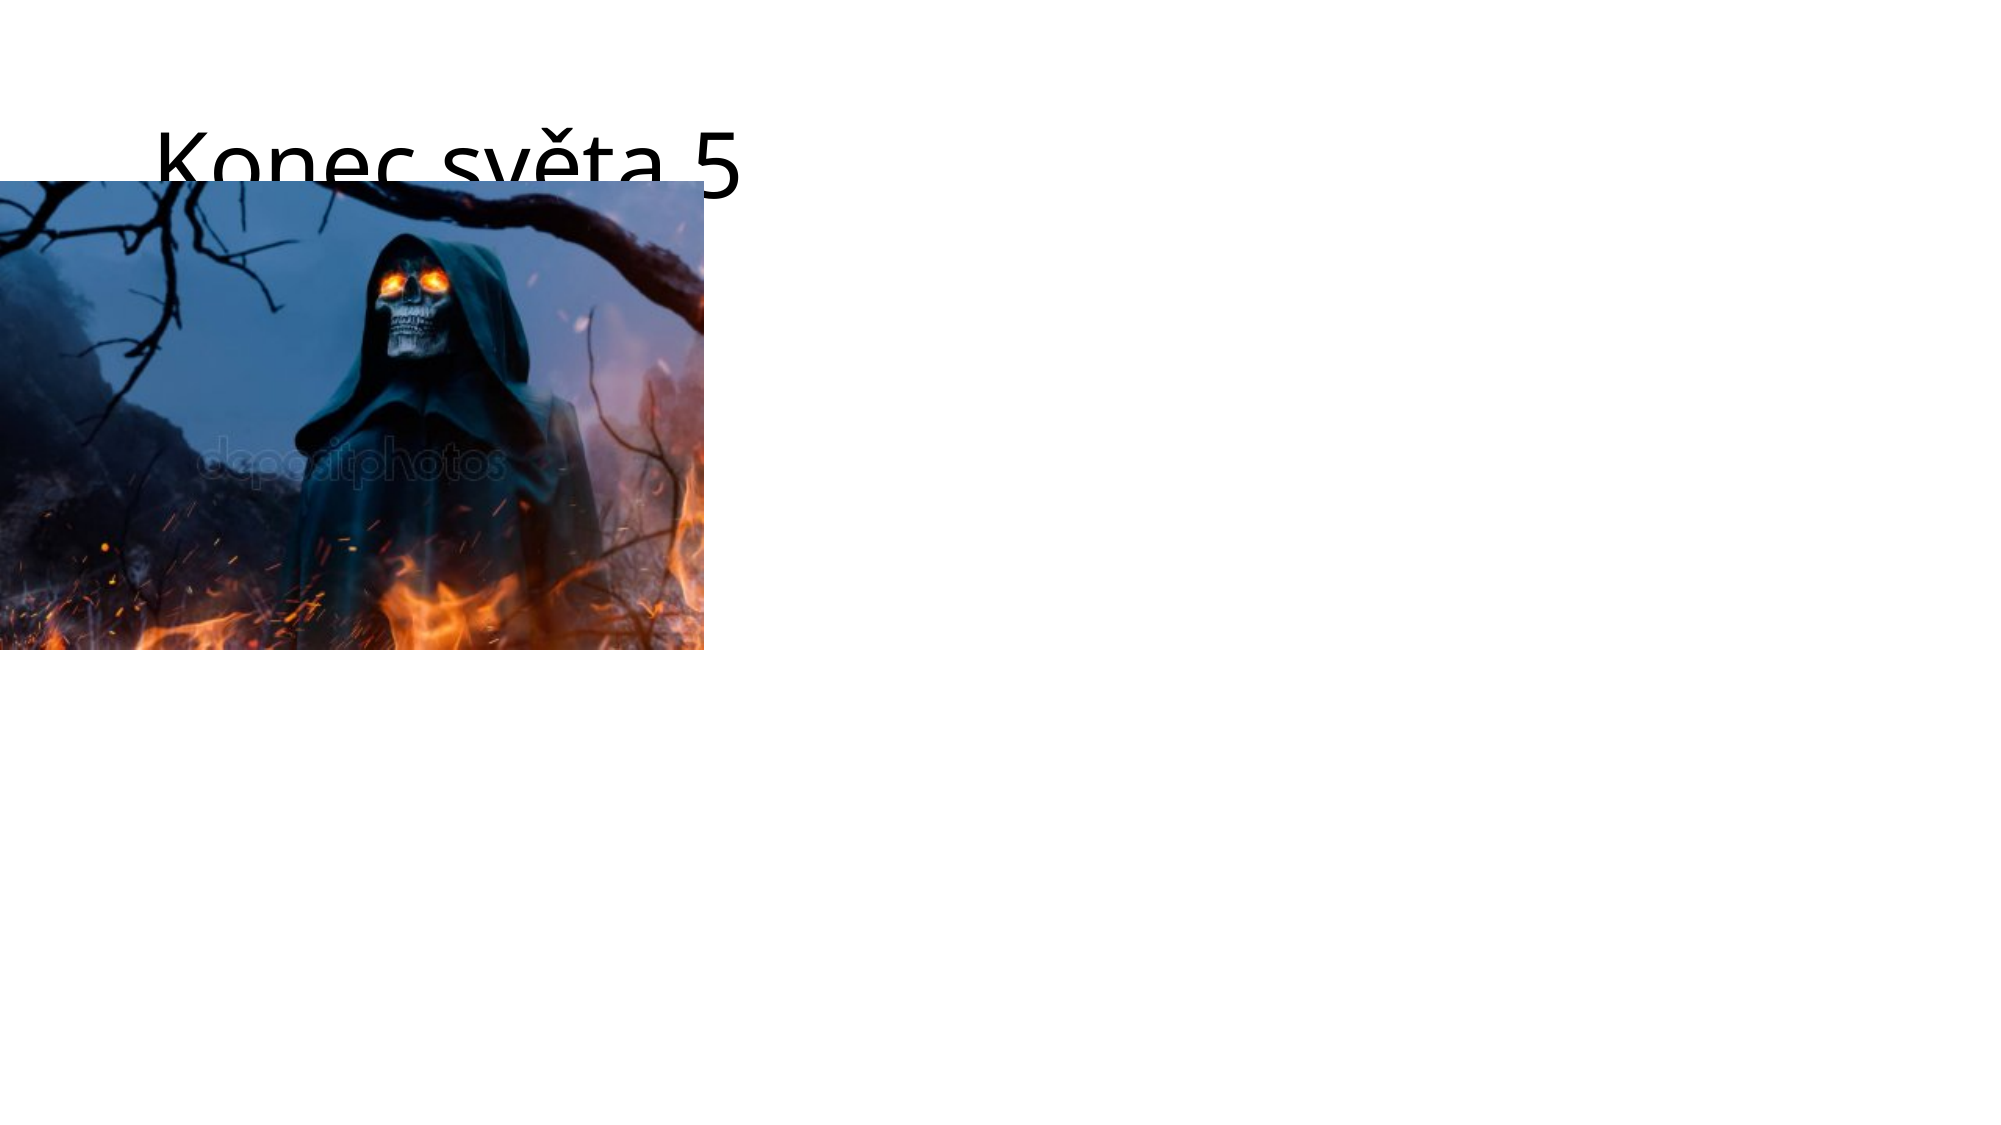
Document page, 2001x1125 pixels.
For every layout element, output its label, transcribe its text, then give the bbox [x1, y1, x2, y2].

picture [0, 181, 704, 650]
title Konec světa 5 [137, 59, 1863, 278]
